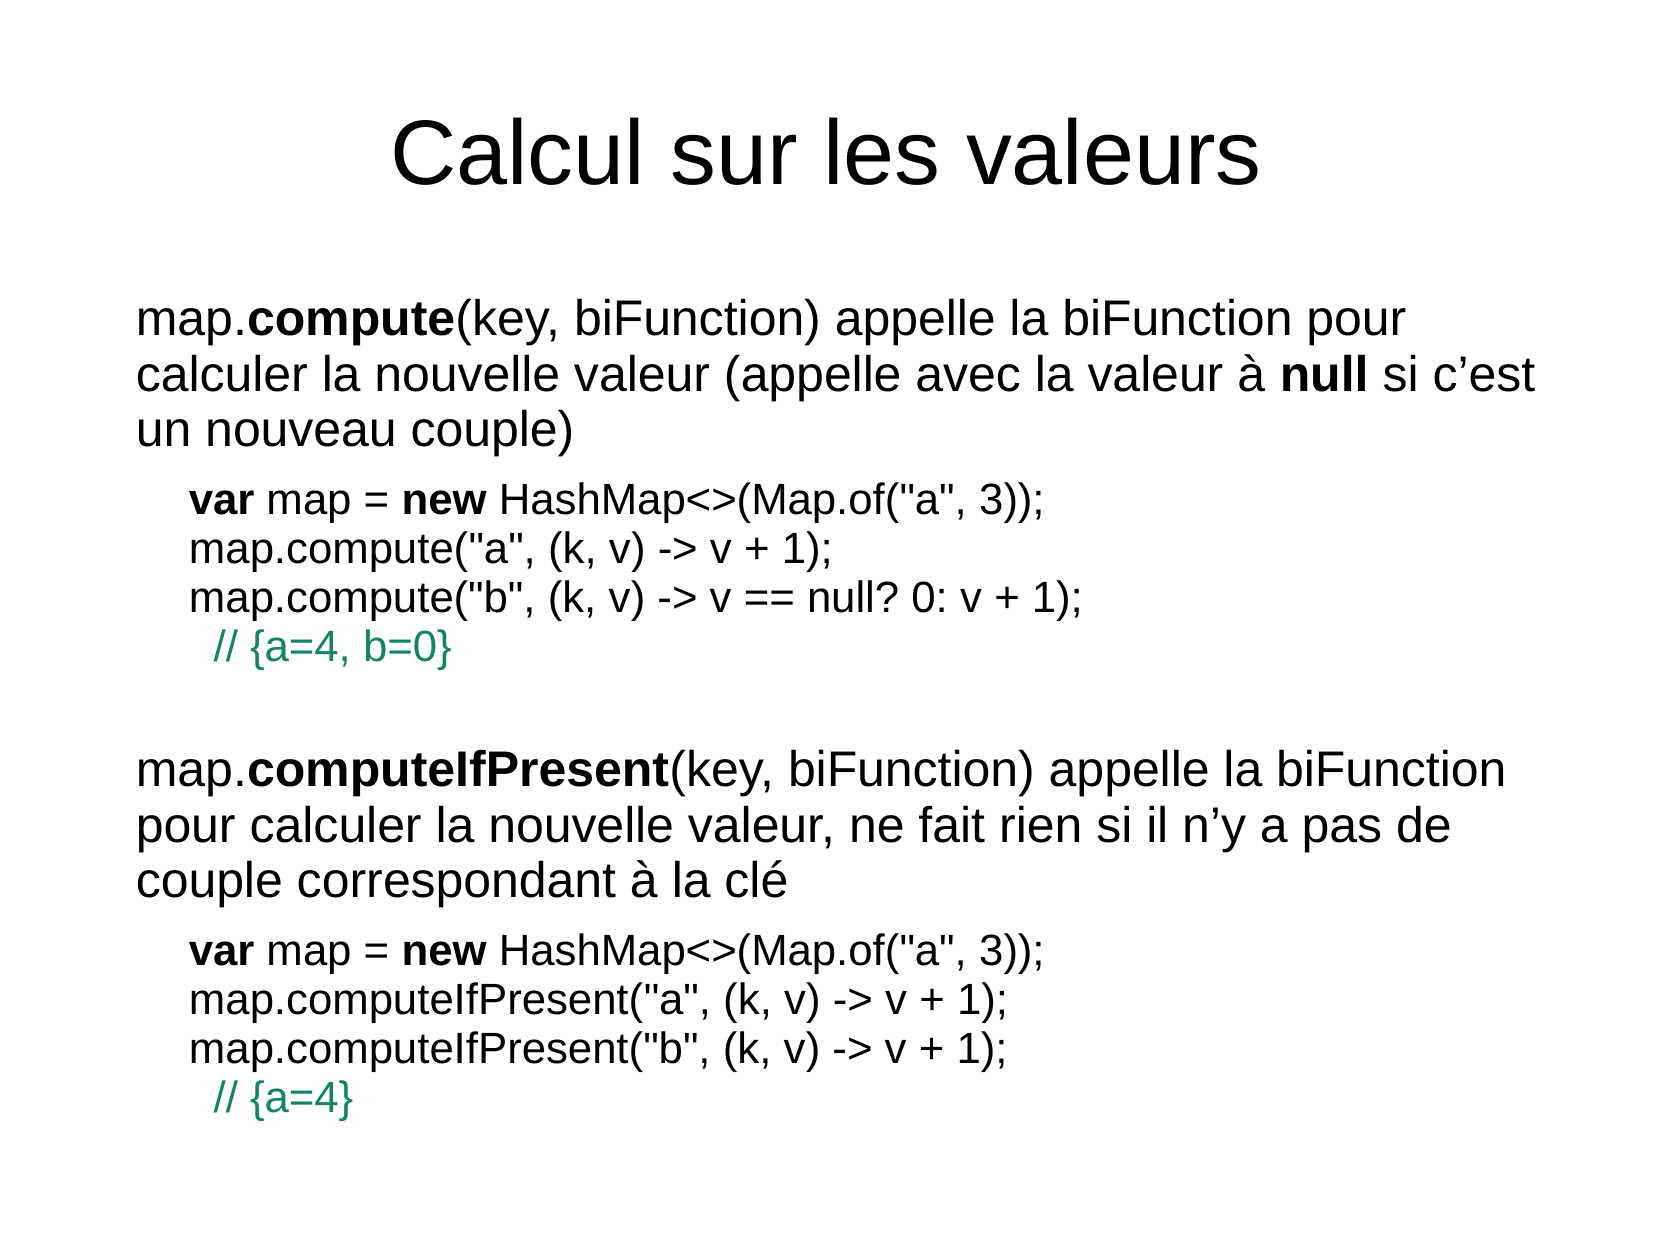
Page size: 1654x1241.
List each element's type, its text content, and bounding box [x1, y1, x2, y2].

list map.compute(key, biFunction) appelle la biFunction pour calculer la nouvelle valeur (appelle avec la valeur à null si c’est un nouveau couple) var map = new HashMap<>(Map.of("a", 3)); map.compute("a", (k, v) -> v + 1); map.compute("b", (k, v) -> v == null? 0: v + 1); // {a=4, b=0} map.computeIfPresent(key, biFunction) appelle la biFunction pour calculer la nouvelle valeur, ne fait rien si il n’y a pas de couple correspondant à la clé var map = new HashMap<>(Map.of("a", 3)); map.computeIfPresent("a", (k, v) -> v + 1); map.computeIfPresent("b", (k, v) -> v + 1); // {a=4} [82, 290, 1571, 1126]
title Calcul sur les valeurs [82, 49, 1571, 257]
